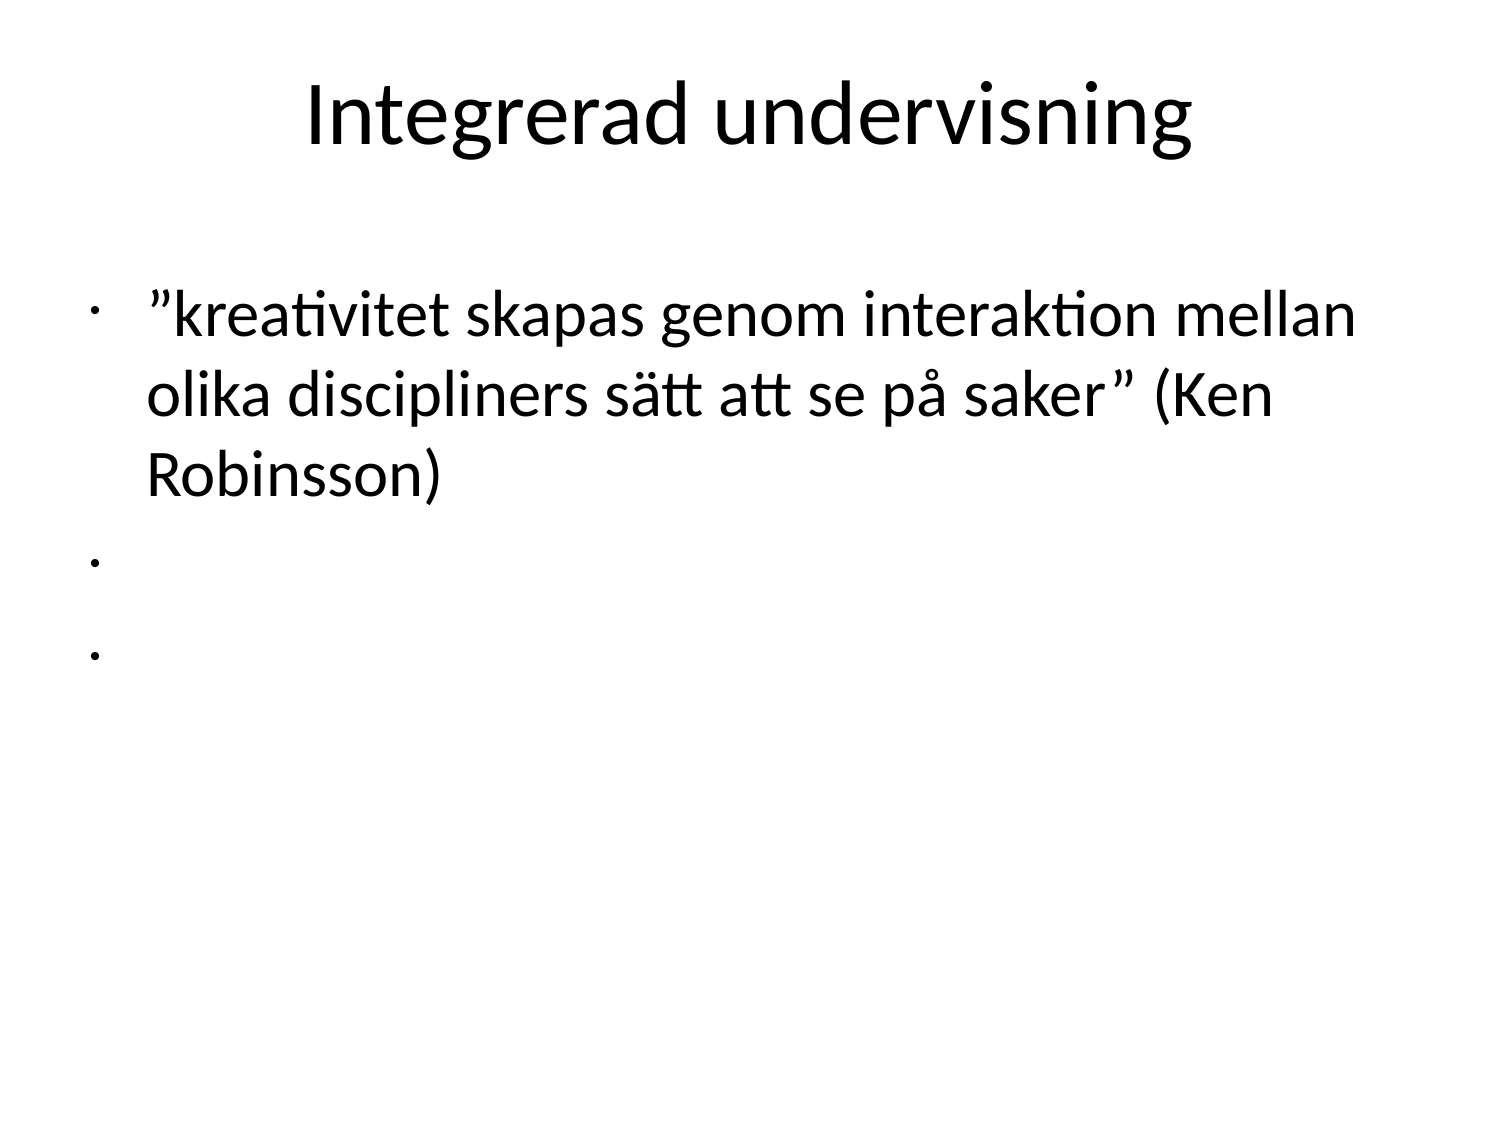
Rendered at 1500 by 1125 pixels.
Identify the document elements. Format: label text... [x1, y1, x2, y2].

list ”kreativitet skapas genom interaktion mellan olika discipliners sätt att se på saker” (Ken Robinsson) [75, 262, 1425, 1005]
title Integrerad undervisning [75, 45, 1425, 233]
